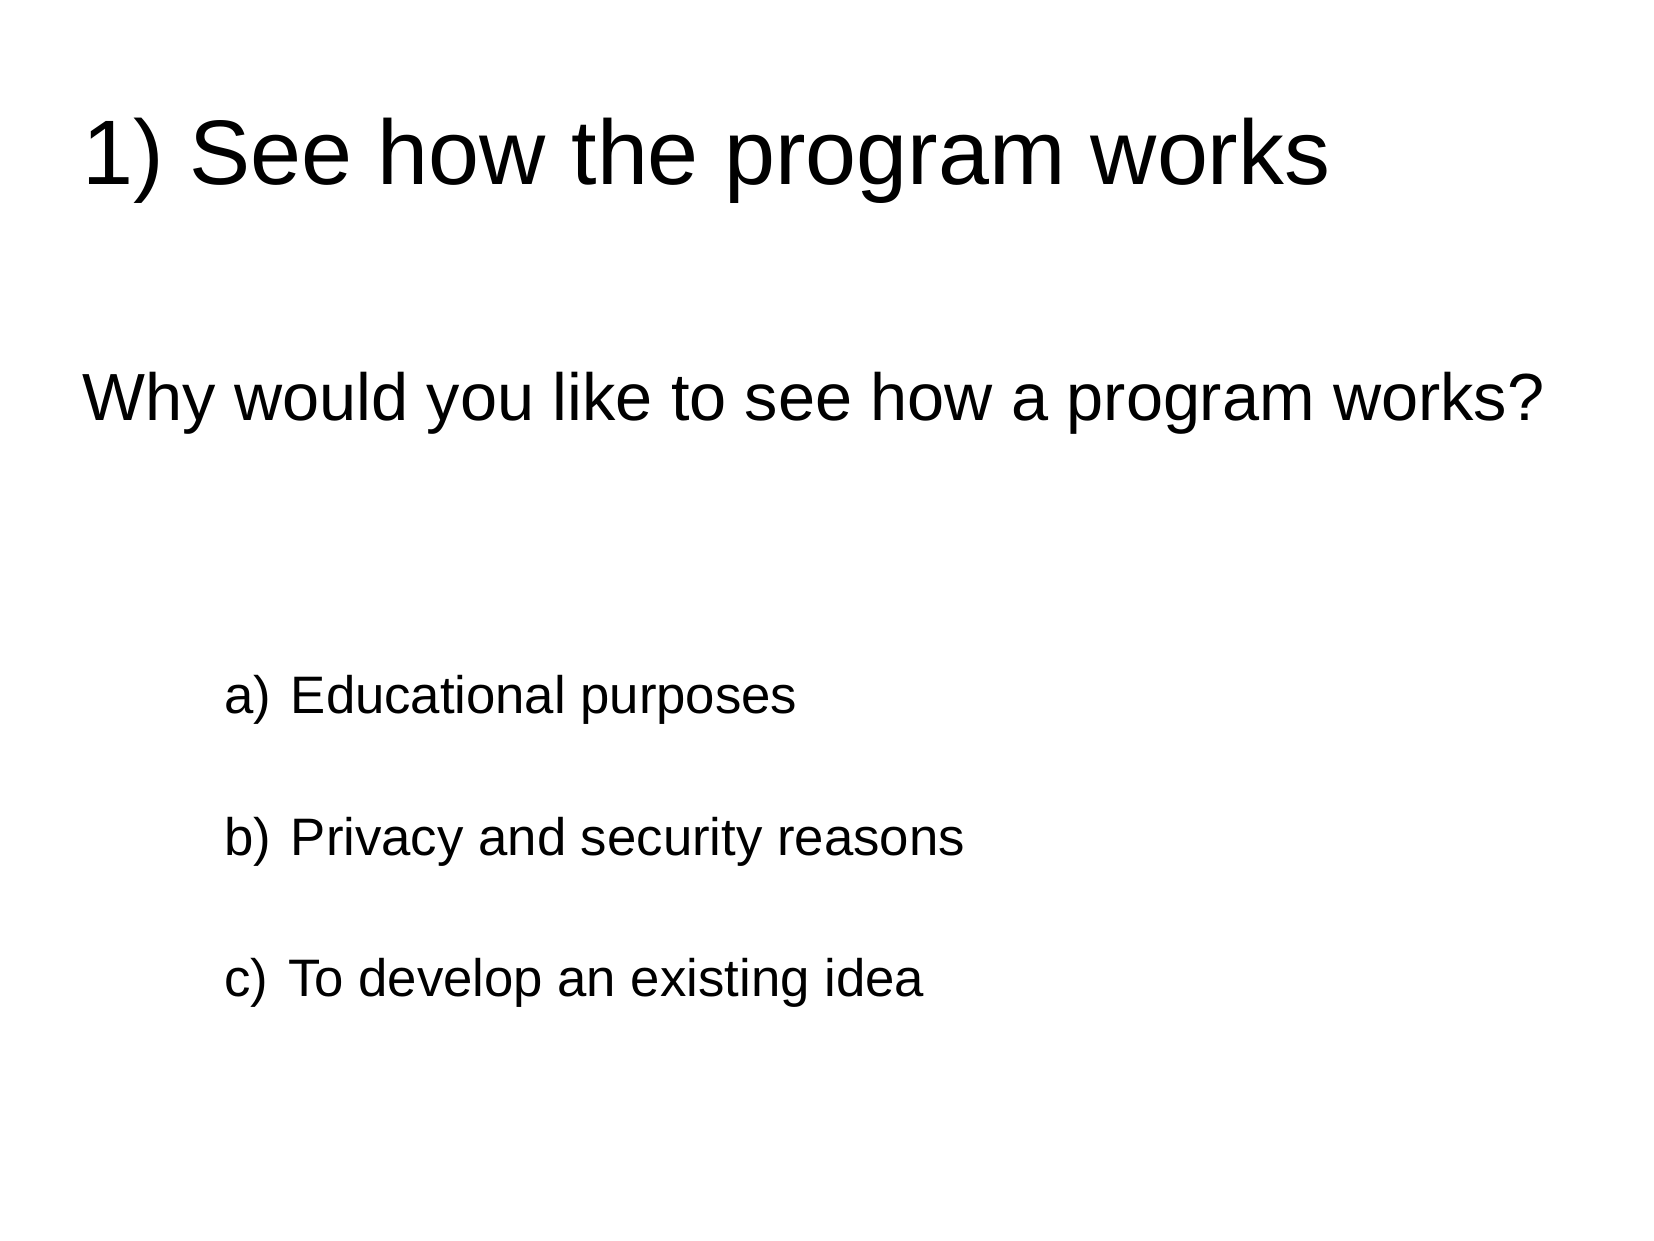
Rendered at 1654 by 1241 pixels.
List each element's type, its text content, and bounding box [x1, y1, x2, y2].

list Why would you like to see how a program works? [82, 360, 1571, 634]
list Educational purposes Privacy and security reasons To develop an existing idea [224, 665, 1282, 1009]
title 1) See how the program works [82, 49, 1571, 257]
